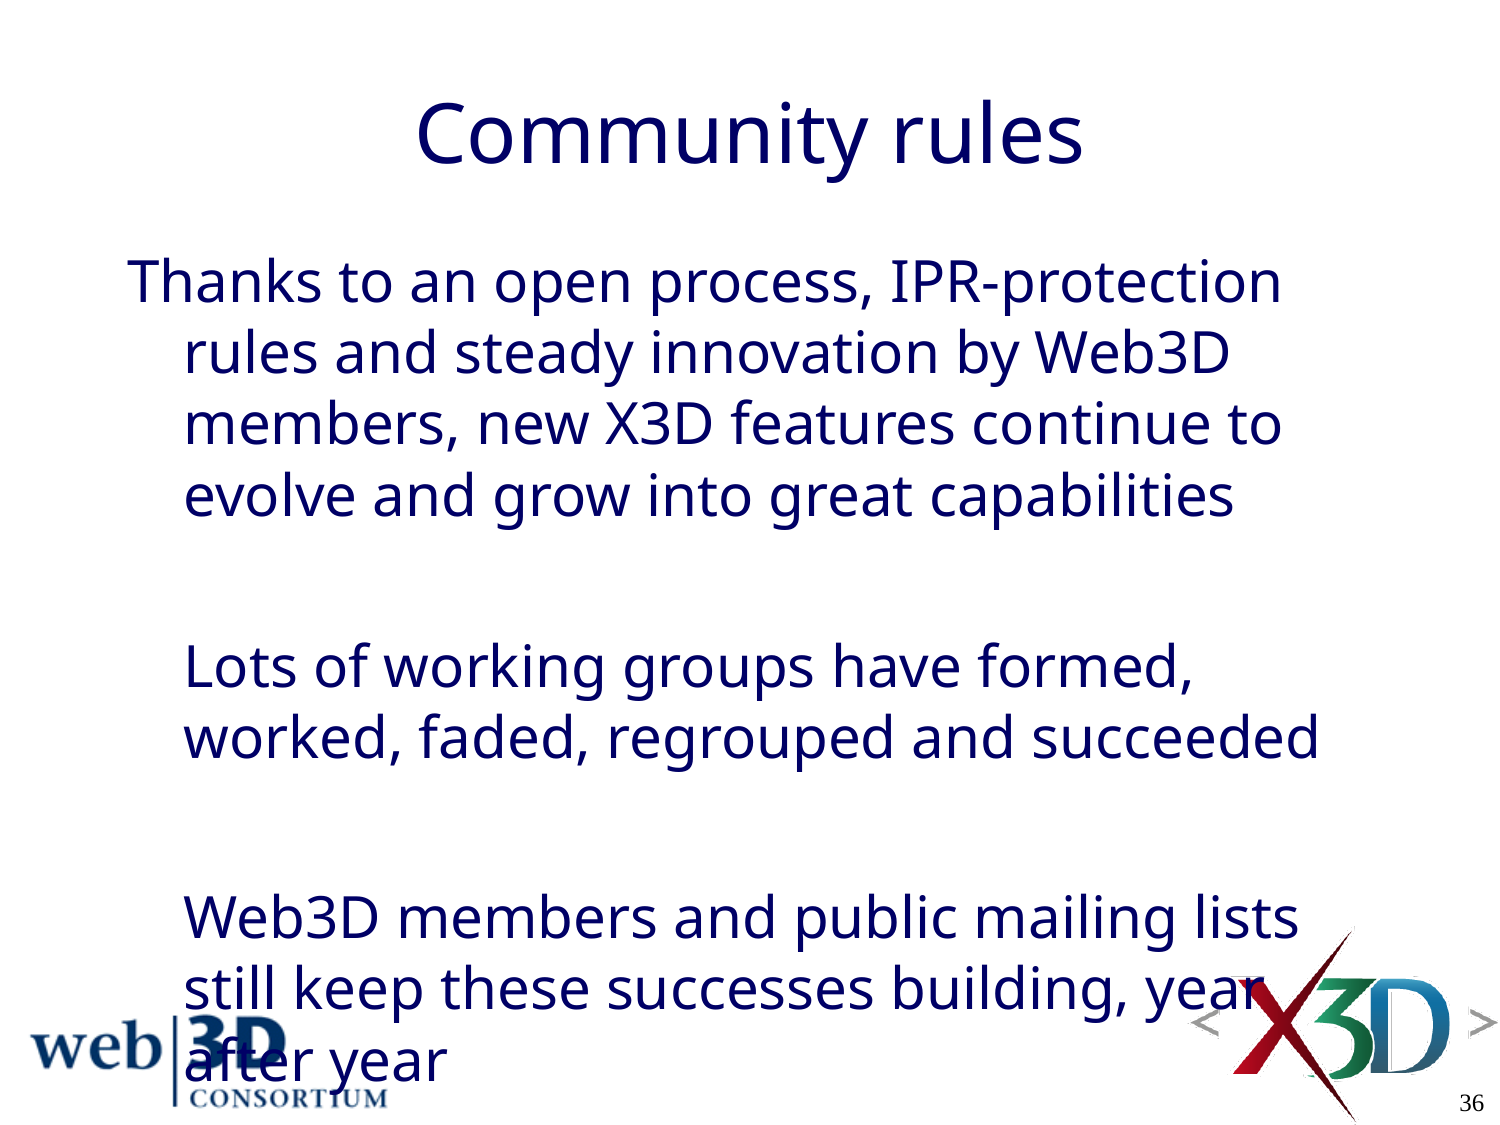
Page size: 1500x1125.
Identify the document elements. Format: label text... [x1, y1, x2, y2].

picture [399, 1066, 413, 1077]
title Community rules [112, 29, 1388, 233]
list Thanks to an open process, IPR-protection rules and steady innovation by Web3D members, new X3D features continue to evolve and grow into great capabilities Lots of working groups have formed, worked, faded, regrouped and succeeded Web3D members and public mailing lists still keep these successes building, year after year [112, 237, 1388, 1016]
picture [12, 998, 413, 1118]
picture [1187, 926, 1500, 1125]
